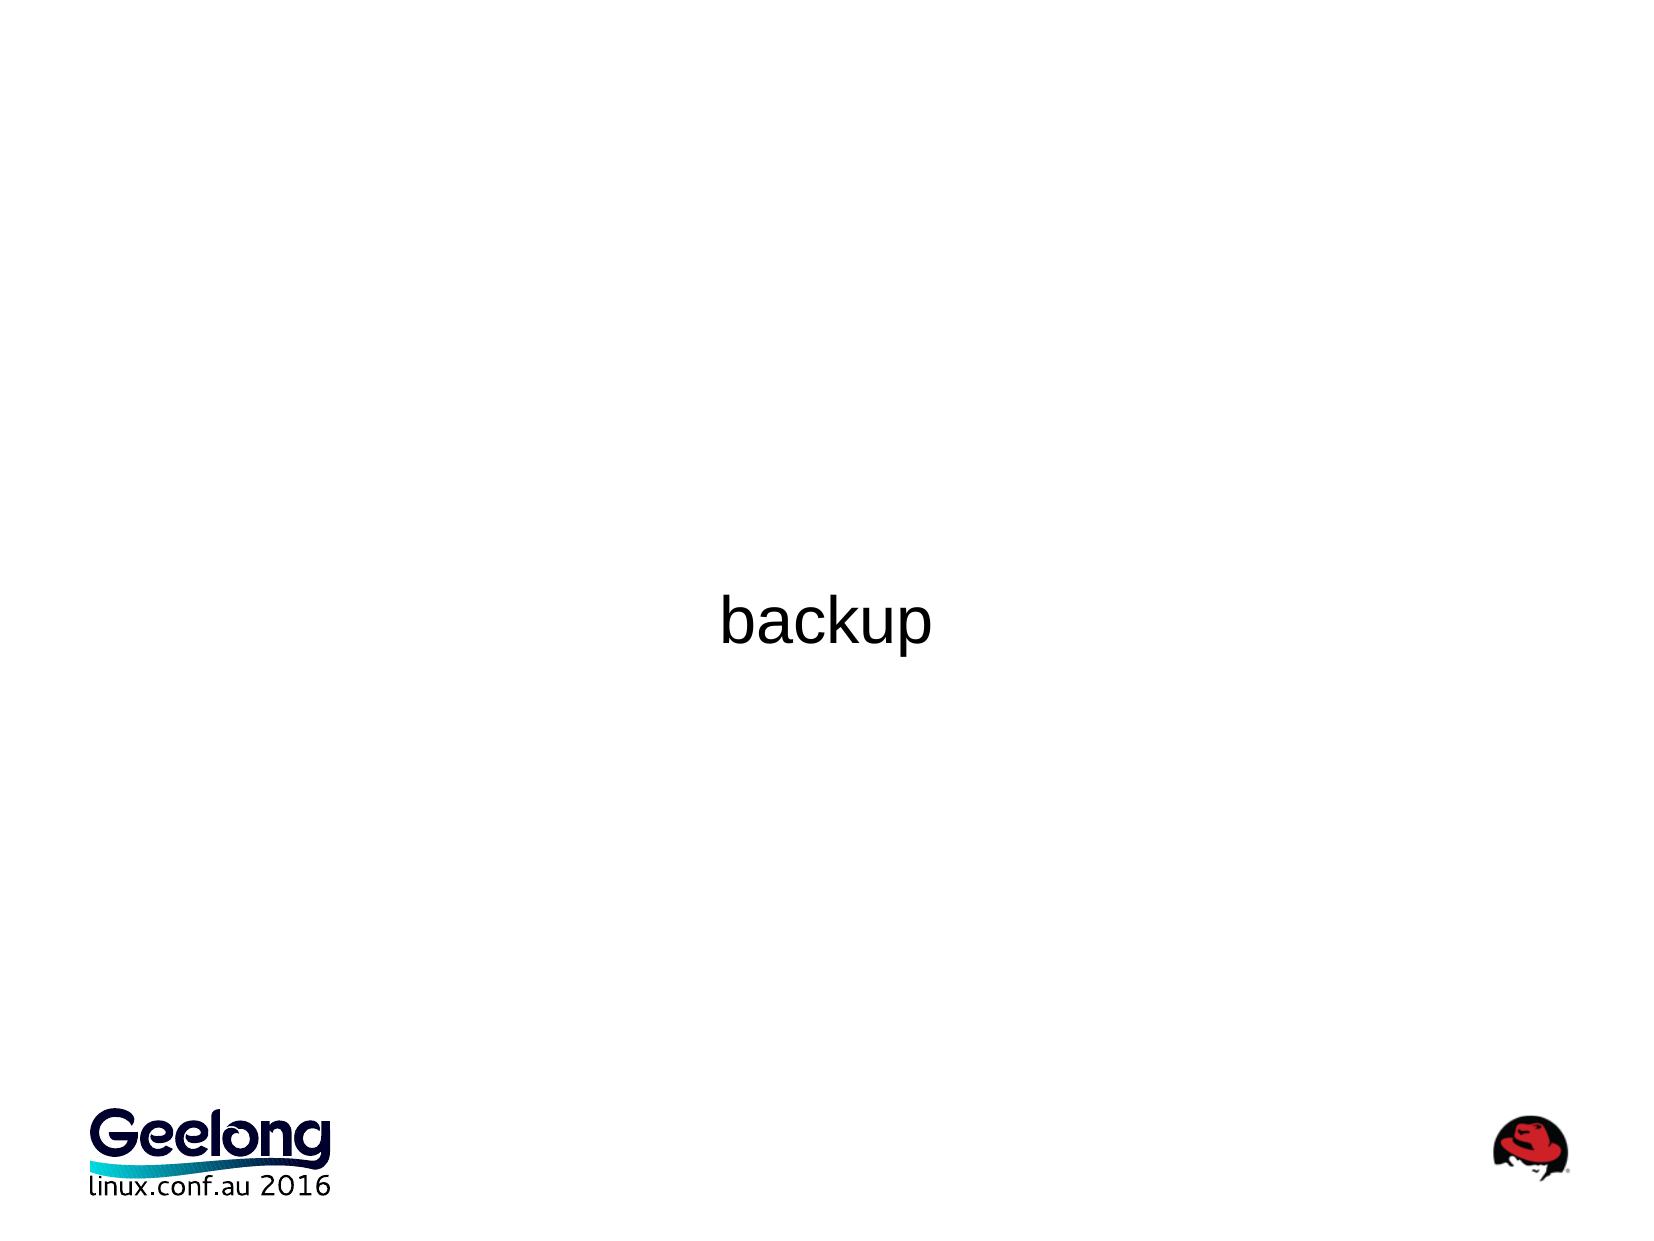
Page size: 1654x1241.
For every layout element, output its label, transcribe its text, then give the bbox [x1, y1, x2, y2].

picture [1492, 1113, 1576, 1191]
subtitle backup [82, 140, 1571, 1101]
